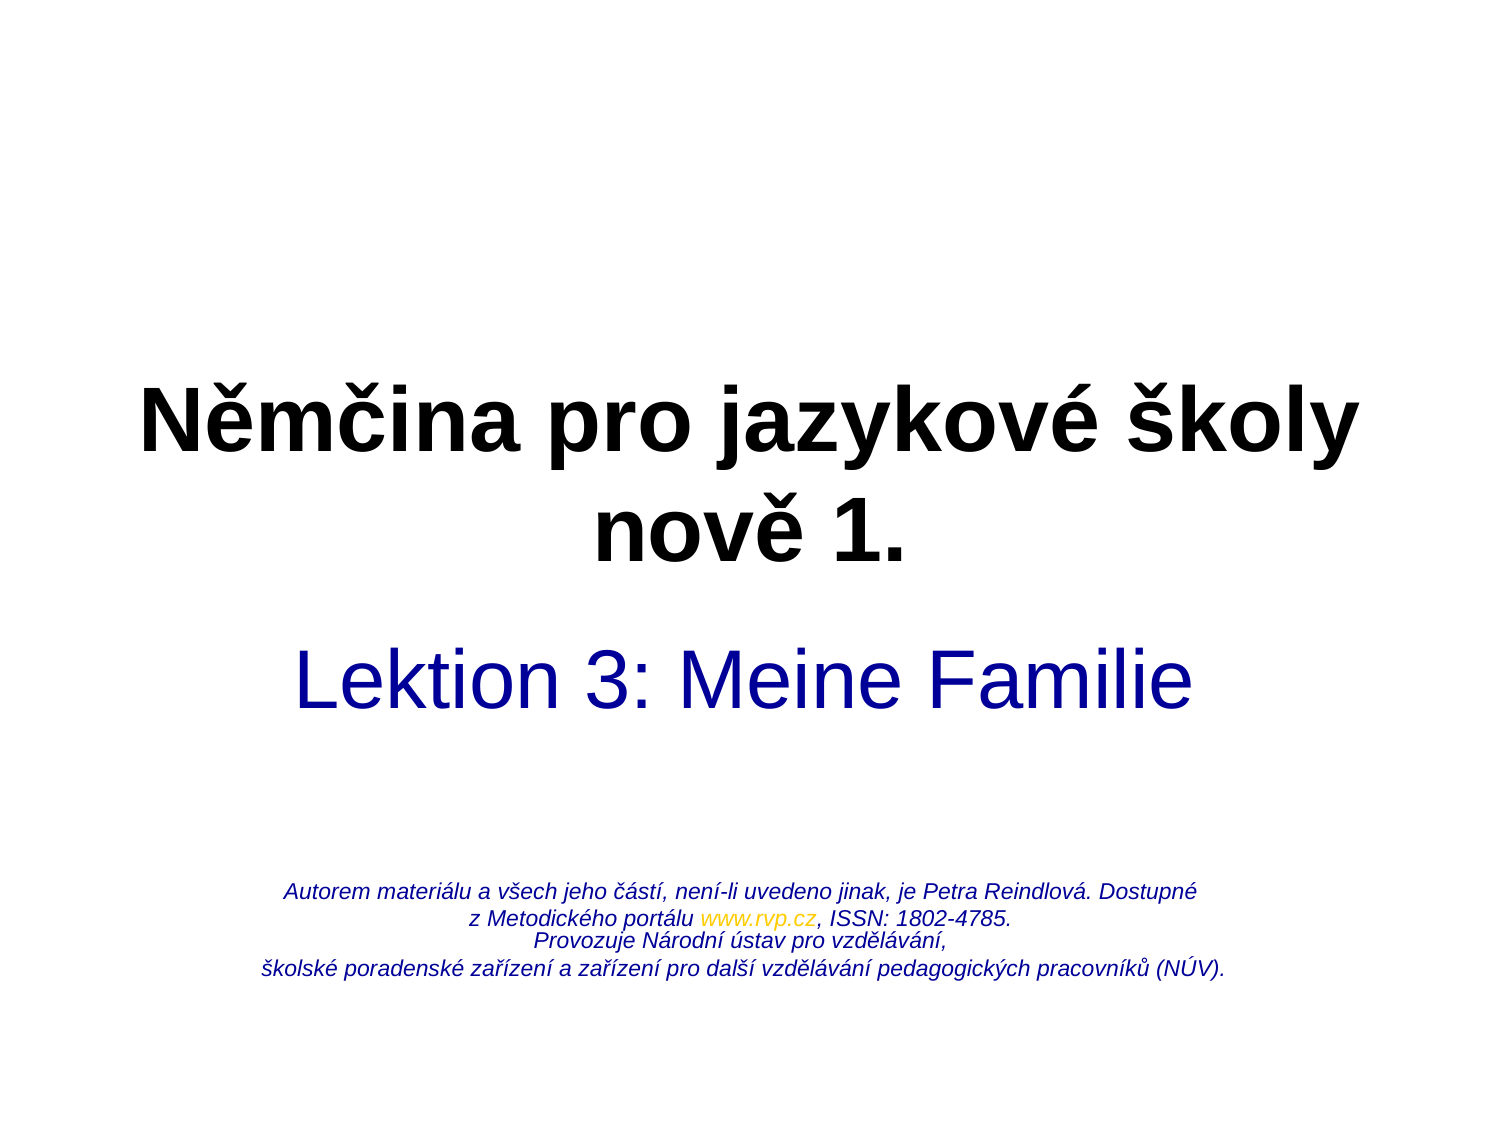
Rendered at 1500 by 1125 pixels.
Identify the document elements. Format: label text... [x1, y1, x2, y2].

text_box Lektion 3: Meine Familie Autorem materiálu a všech jeho částí, není-li uvedeno jinak, je Petra Reindlová. Dostupné z Metodického portálu www.rvp.cz, ISSN: 1802-4785. Provozuje Národní ústav pro vzdělávání, školské poradenské zařízení a zařízení pro další vzdělávání pedagogických pracovníků (NÚV). [159, 637, 1329, 989]
title Němčina pro jazykové školy nově 1. [112, 302, 1388, 588]
